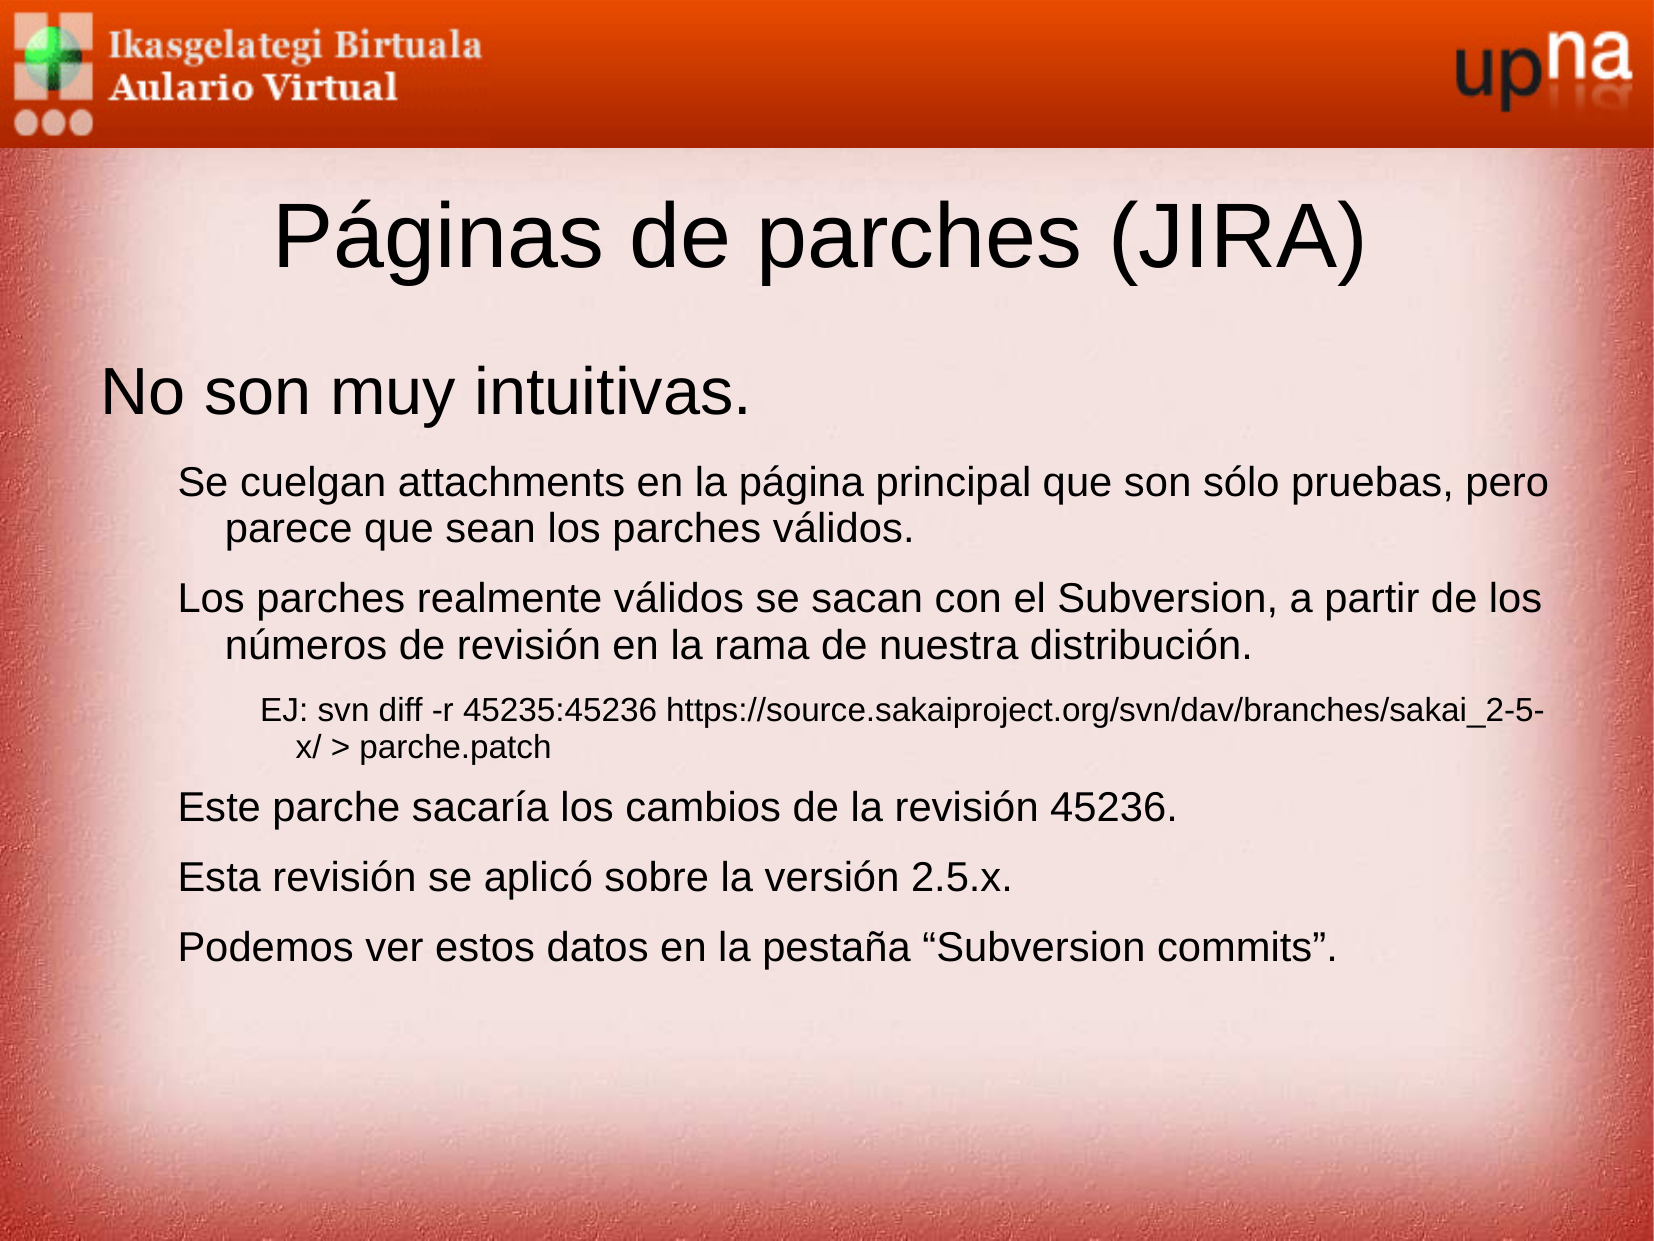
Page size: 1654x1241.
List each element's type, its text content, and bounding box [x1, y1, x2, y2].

picture [0, 0, 1654, 1241]
list No son muy intuitivas. Se cuelgan attachments en la página principal que son sólo pruebas, pero parece que sean los parches válidos. Los parches realmente válidos se sacan con el Subversion, a partir de los números de revisión en la rama de nuestra distribución. EJ: svn diff -r 45235:45236 https://source.sakaiproject.org/svn/dav/branches/sakai_2-5-x/ > parche.patch Este parche sacaría los cambios de la revisión 45236. Esta revisión se aplicó sobre la versión 2.5.x. Podemos ver estos datos en la pestaña “Subversion commits”. [83, 354, 1572, 1095]
title Páginas de parches (JIRA) [77, 147, 1565, 325]
